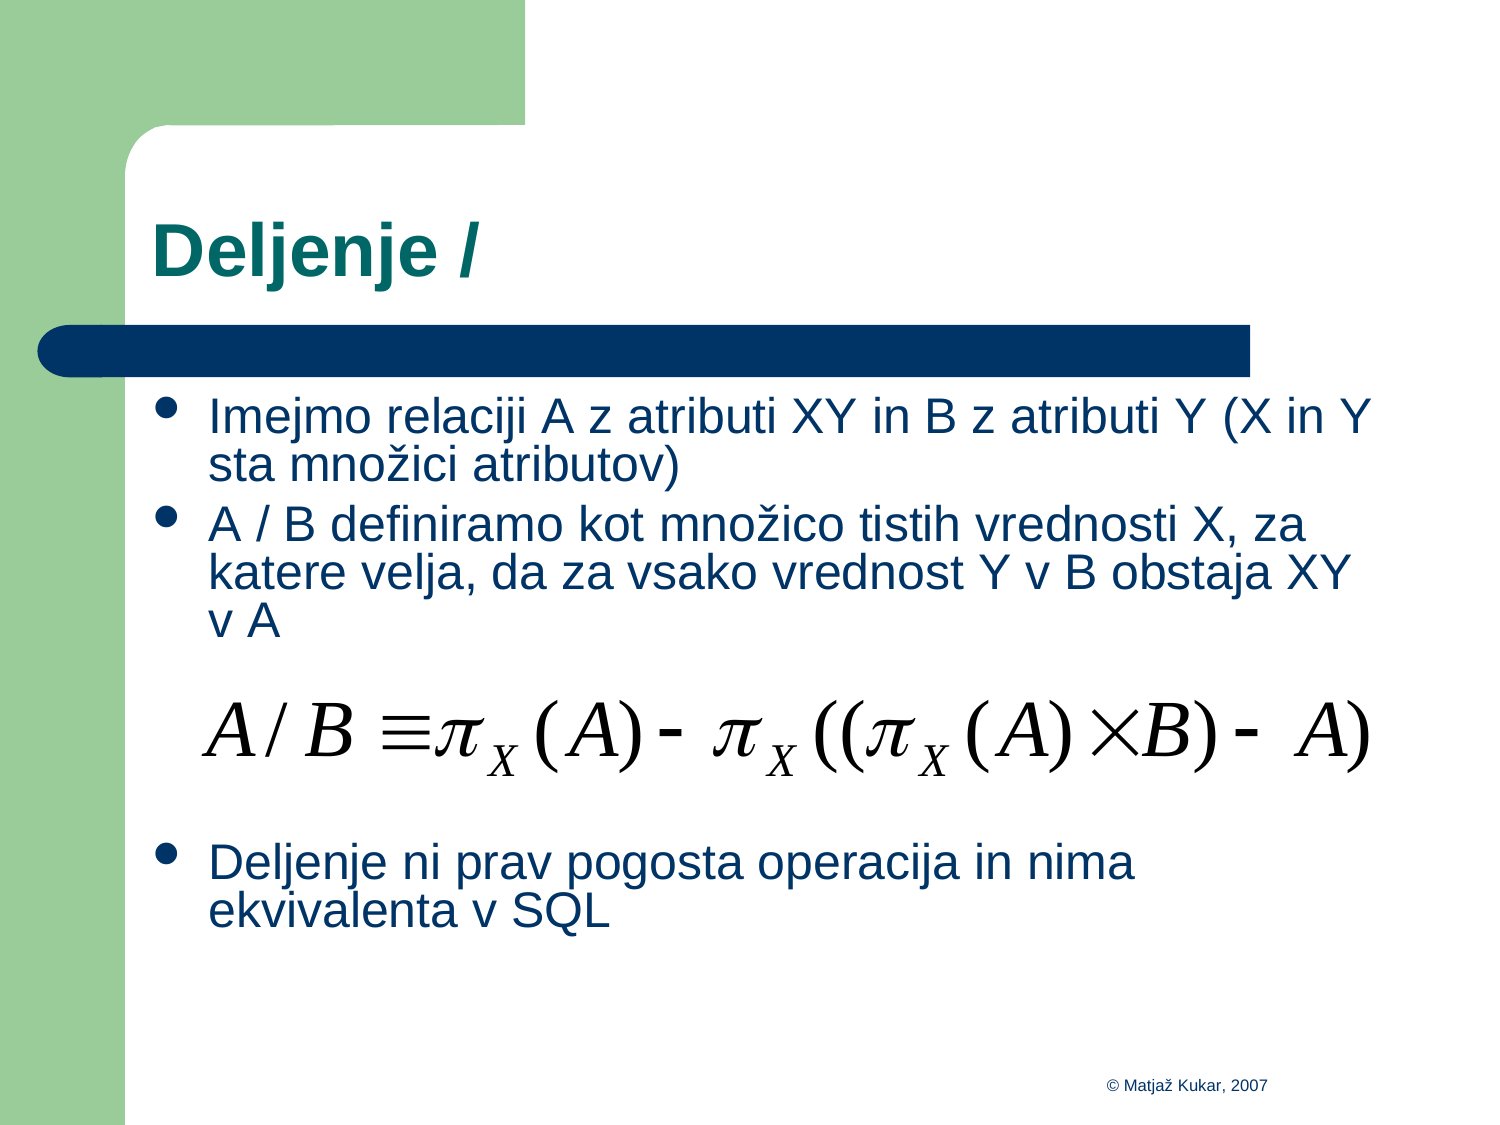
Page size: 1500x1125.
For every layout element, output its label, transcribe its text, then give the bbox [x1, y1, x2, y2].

text_box © Matjaž Kukar, 2007 [949, 1025, 1426, 1103]
list Imejmo relaciji A z atributi XY in B z atributi Y (X in Y sta množici atributov) A / B definiramo kot množico tistih vrednosti X, za katere velja, da za vsako vrednost Y v B obstaja XY v A Deljenje ni prav pogosta operacija in nima ekvivalenta v SQL [137, 387, 1400, 1063]
text_box [187, 675, 1388, 797]
title Deljenje / [136, 136, 1414, 301]
